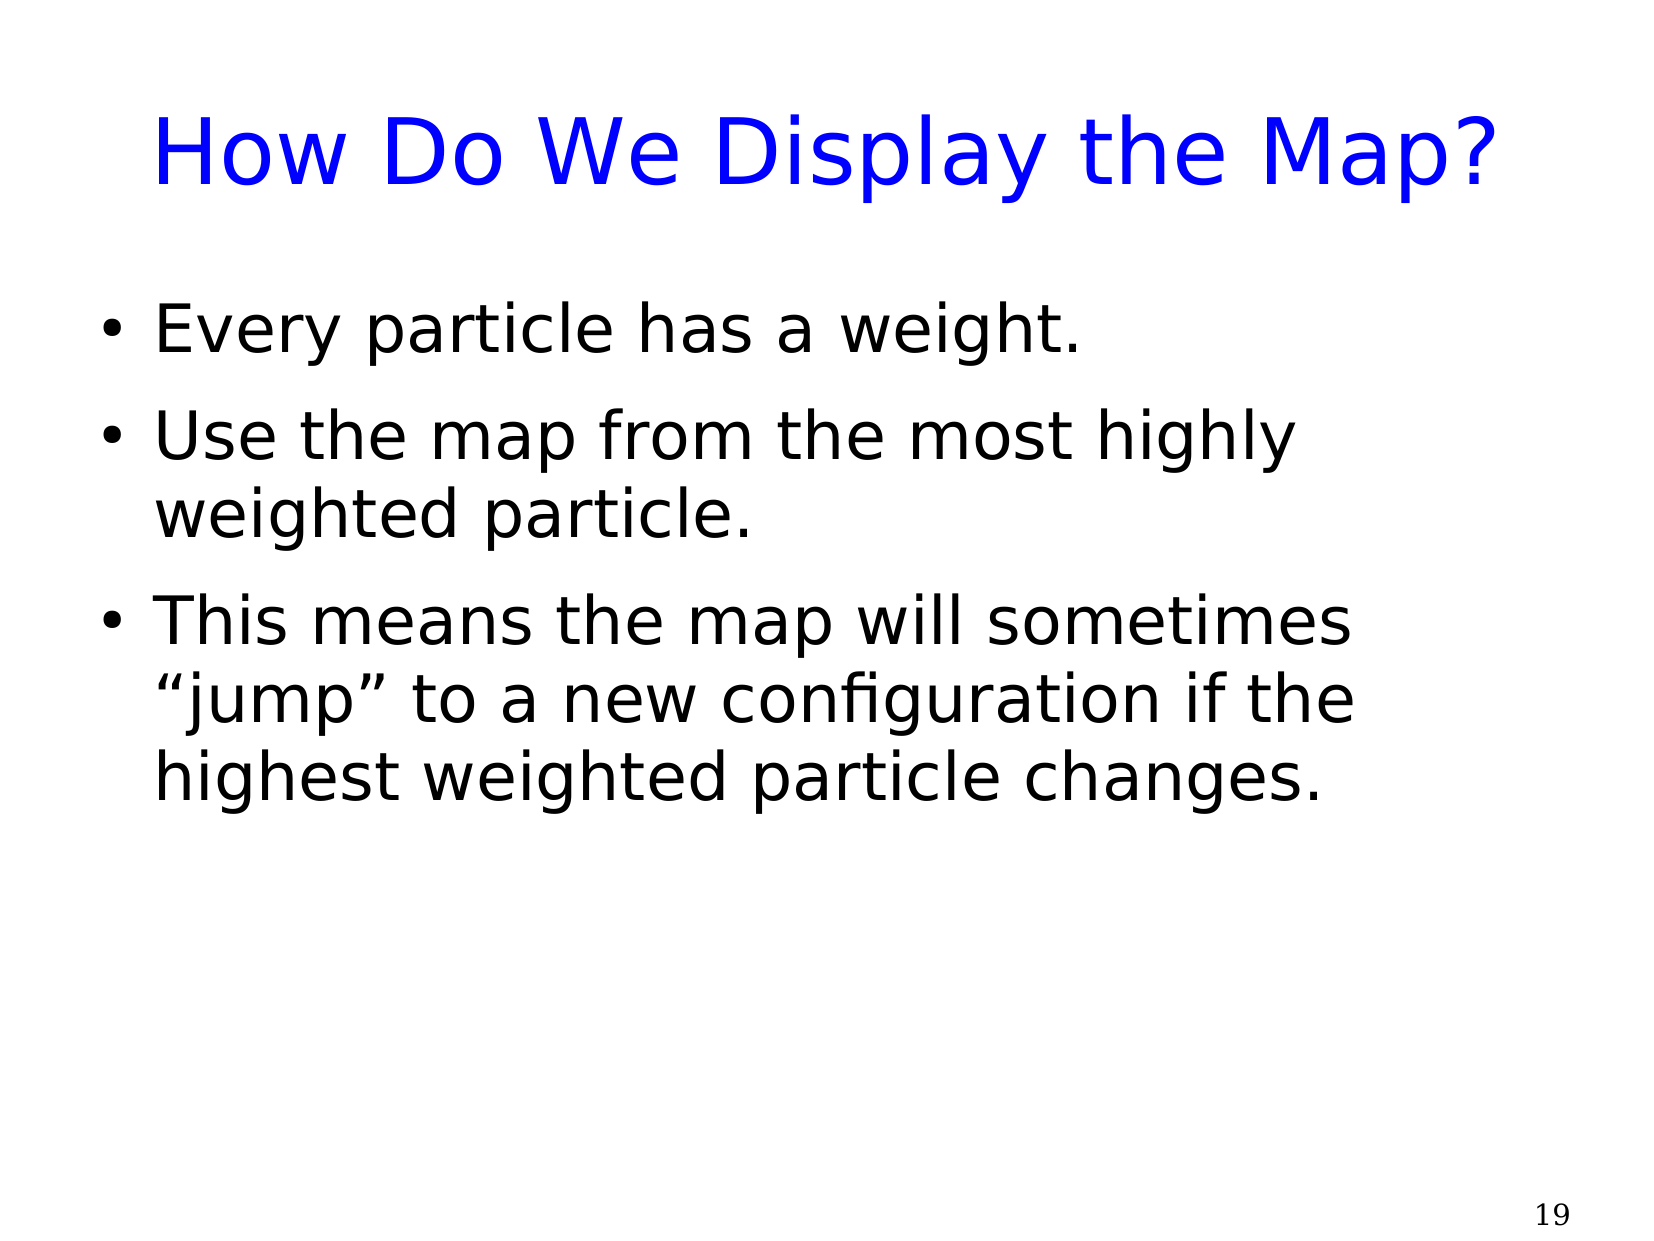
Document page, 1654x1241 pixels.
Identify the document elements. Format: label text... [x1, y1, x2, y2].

title How Do We Display the Map? [82, 49, 1571, 257]
list Every particle has a weight. Use the map from the most highly weighted particle. This means the map will sometimes “jump” to a new configuration if the highest weighted particle changes. [82, 290, 1571, 1109]
